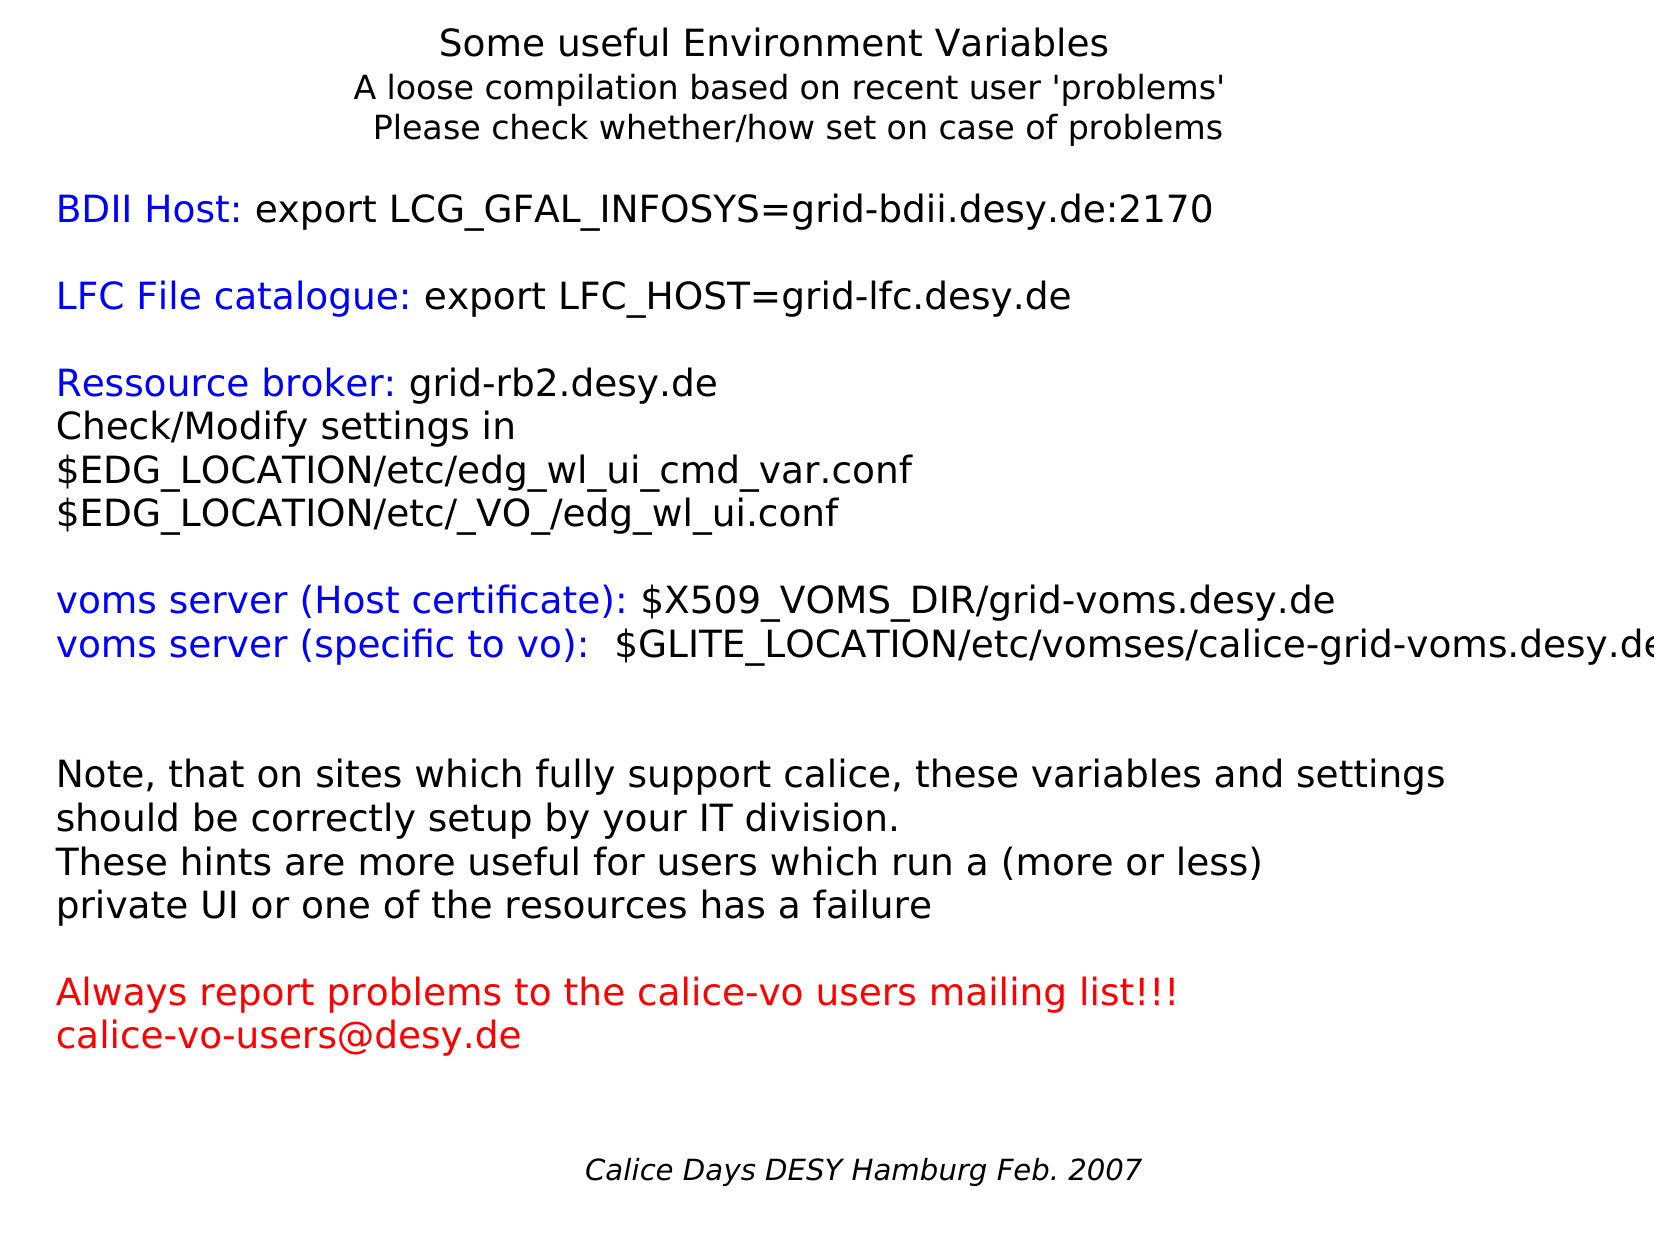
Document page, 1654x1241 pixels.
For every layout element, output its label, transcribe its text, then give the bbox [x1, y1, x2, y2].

text_box BDII Host: export LCG_GFAL_INFOSYS=grid-bdii.desy.de:2170 LFC File catalogue: export LFC_HOST=grid-lfc.desy.de Ressource broker: grid-rb2.desy.de Check/Modify settings in $EDG_LOCATION/etc/edg_wl_ui_cmd_var.conf $EDG_LOCATION/etc/_VO_/edg_wl_ui.conf voms server (Host certificate): $X509_VOMS_DIR/grid-voms.desy.de voms server (specific to vo): $GLITE_LOCATION/etc/vomses/calice-grid-voms.desy.de Note, that on sites which fully support calice, these variables and settings should be correctly setup by your IT division. These hints are more useful for users which run a (more or less) private UI or one of the resources has a failure Always report problems to the calice-vo users mailing list!!! calice-vo-users@desy.de [41, 180, 1648, 1066]
text_box Some useful Environment Variables A loose compilation based on recent user 'problems' Please check whether/how set on case of problems [316, 13, 1233, 155]
